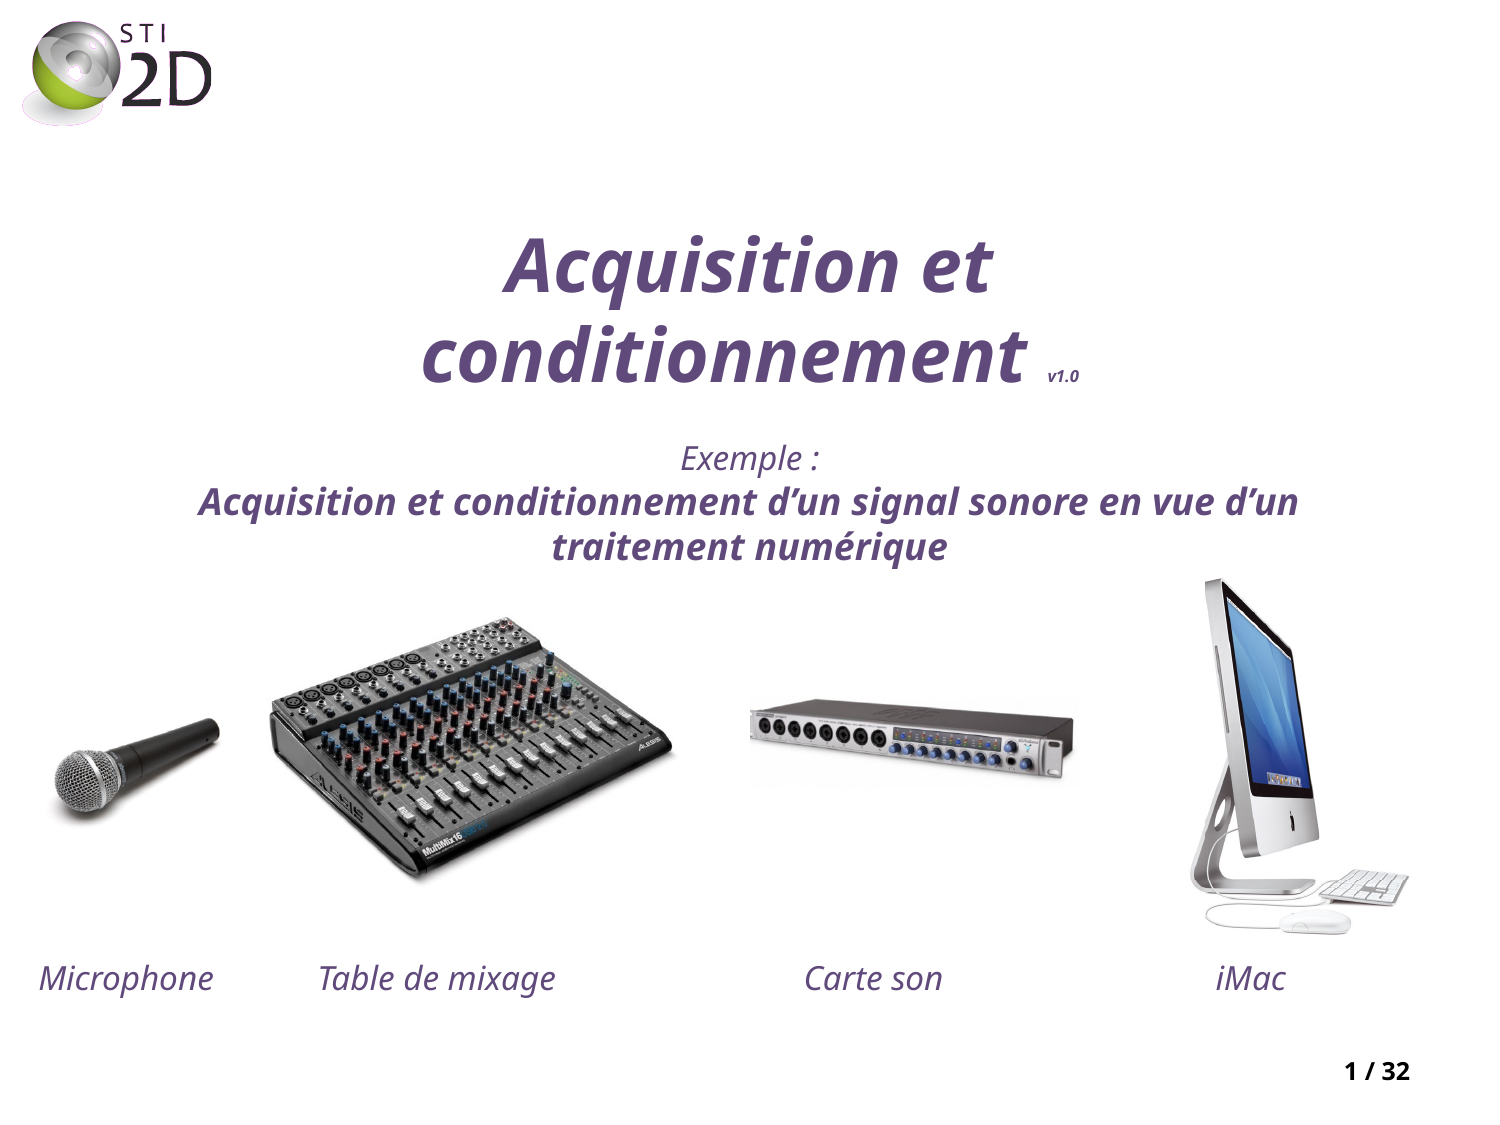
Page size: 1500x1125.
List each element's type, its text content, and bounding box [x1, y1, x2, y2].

picture [750, 691, 1079, 790]
text_box Microphone Table de mixage Carte son iMac [23, 949, 1465, 996]
title Acquisition et conditionnement v1.0 Exemple : Acquisition et conditionnement d’un signal sonore en vue d’un traitement numérique [112, 199, 1388, 586]
picture [1183, 574, 1417, 938]
picture [19, 11, 212, 135]
picture [246, 609, 697, 891]
picture [35, 703, 235, 836]
slide_number <numéro> / 32 [1074, 1042, 1425, 1103]
